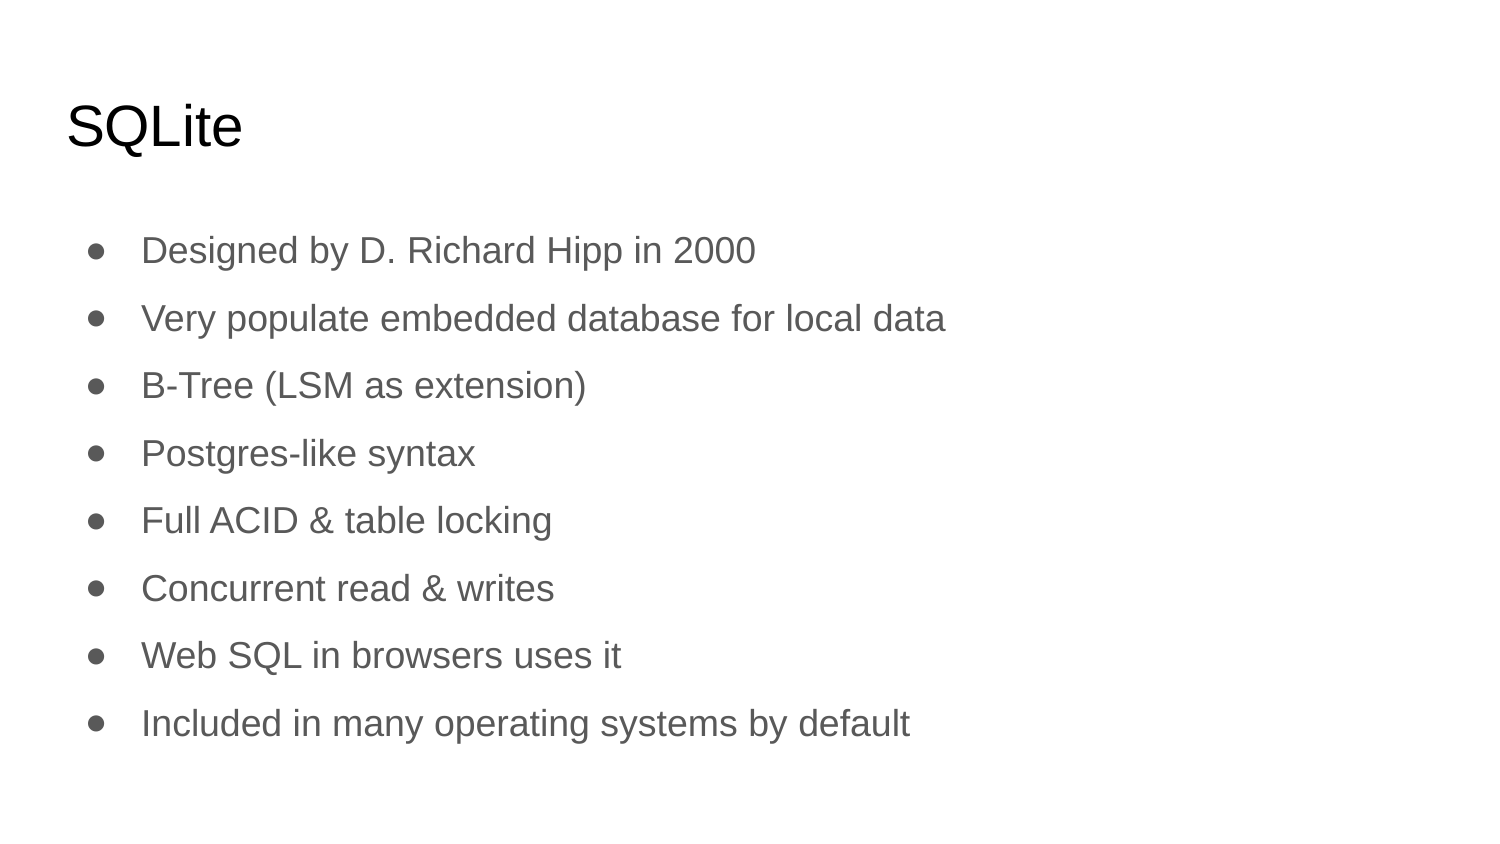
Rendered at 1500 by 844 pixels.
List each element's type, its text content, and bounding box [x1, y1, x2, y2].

title SQLite [51, 72, 1449, 167]
list Designed by D. Richard Hipp in 2000 Very populate embedded database for local data B-Tree (LSM as extension) Postgres-like syntax Full ACID & table locking Concurrent read & writes Web SQL in browsers uses it Included in many operating systems by default [51, 189, 1449, 750]
